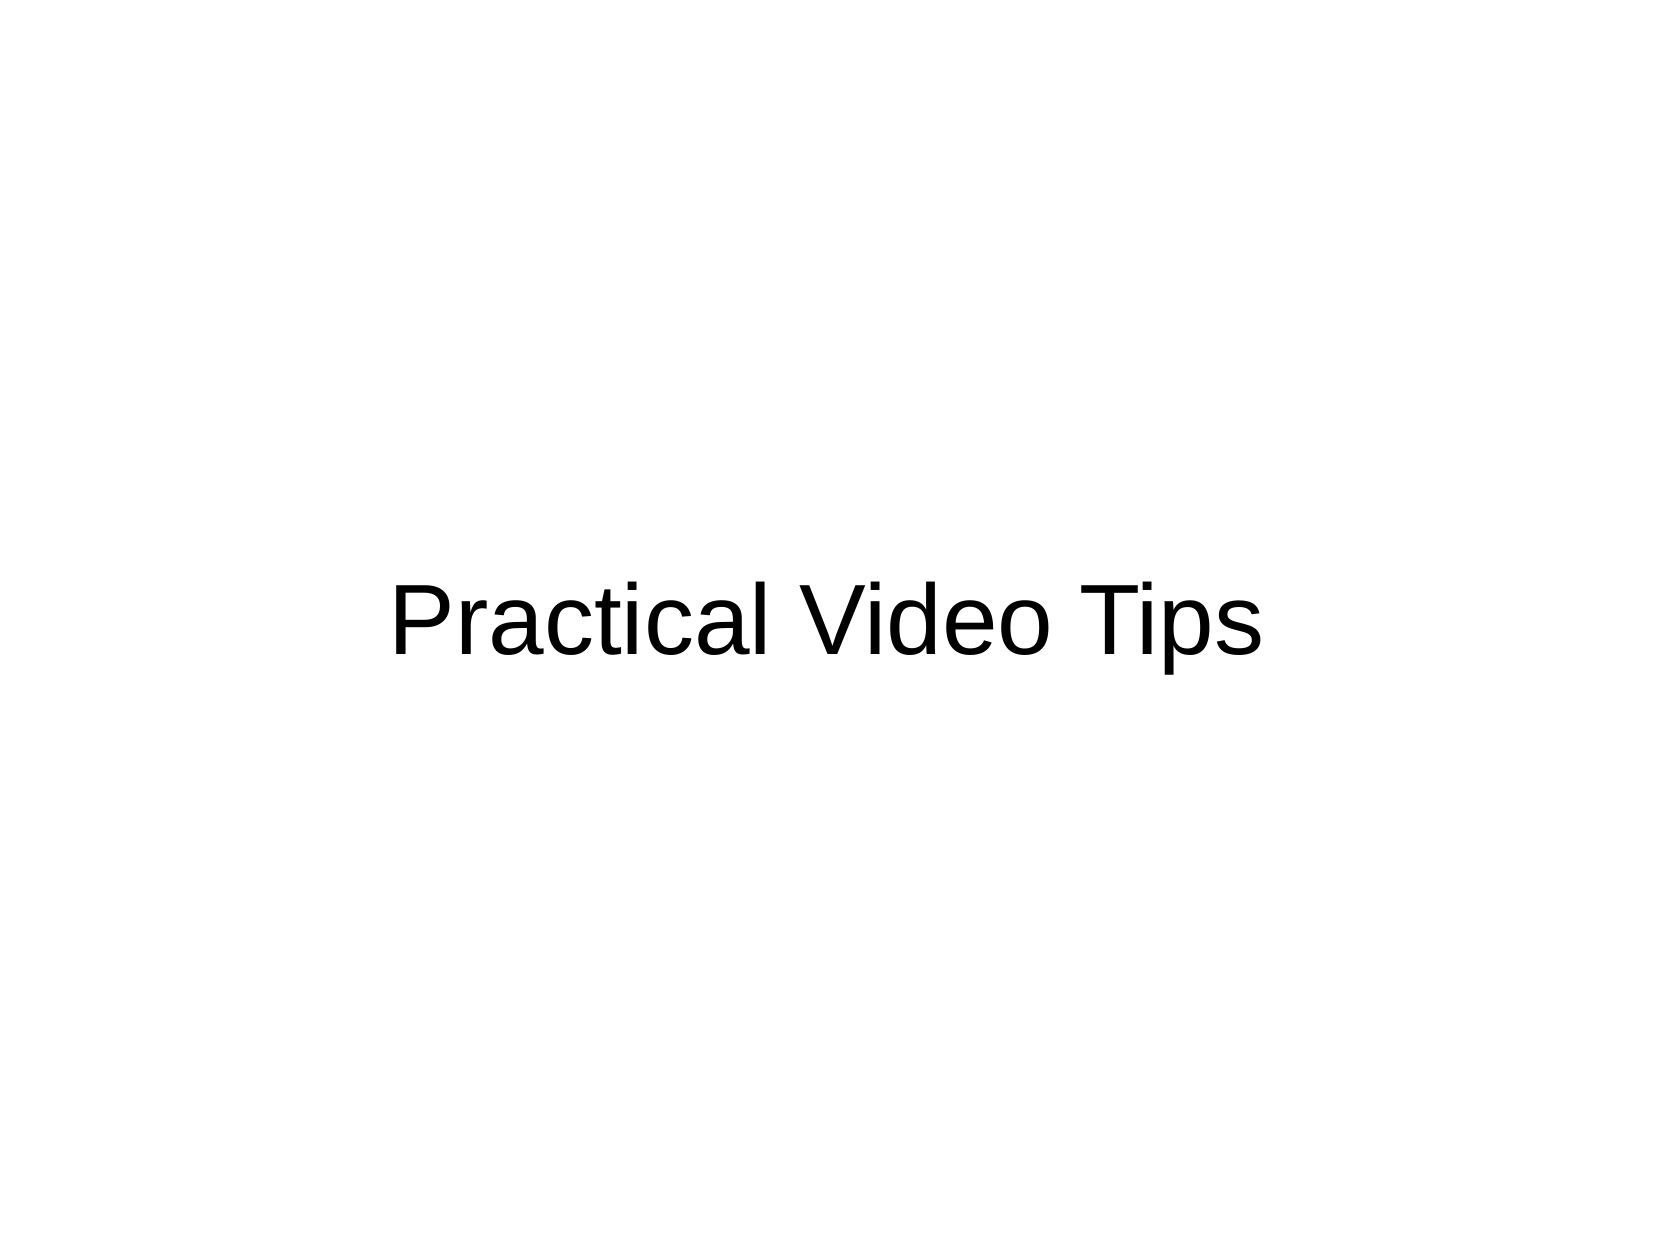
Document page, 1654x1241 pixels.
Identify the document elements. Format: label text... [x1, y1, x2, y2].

subtitle Practical Video Tips [82, 218, 1571, 1022]
